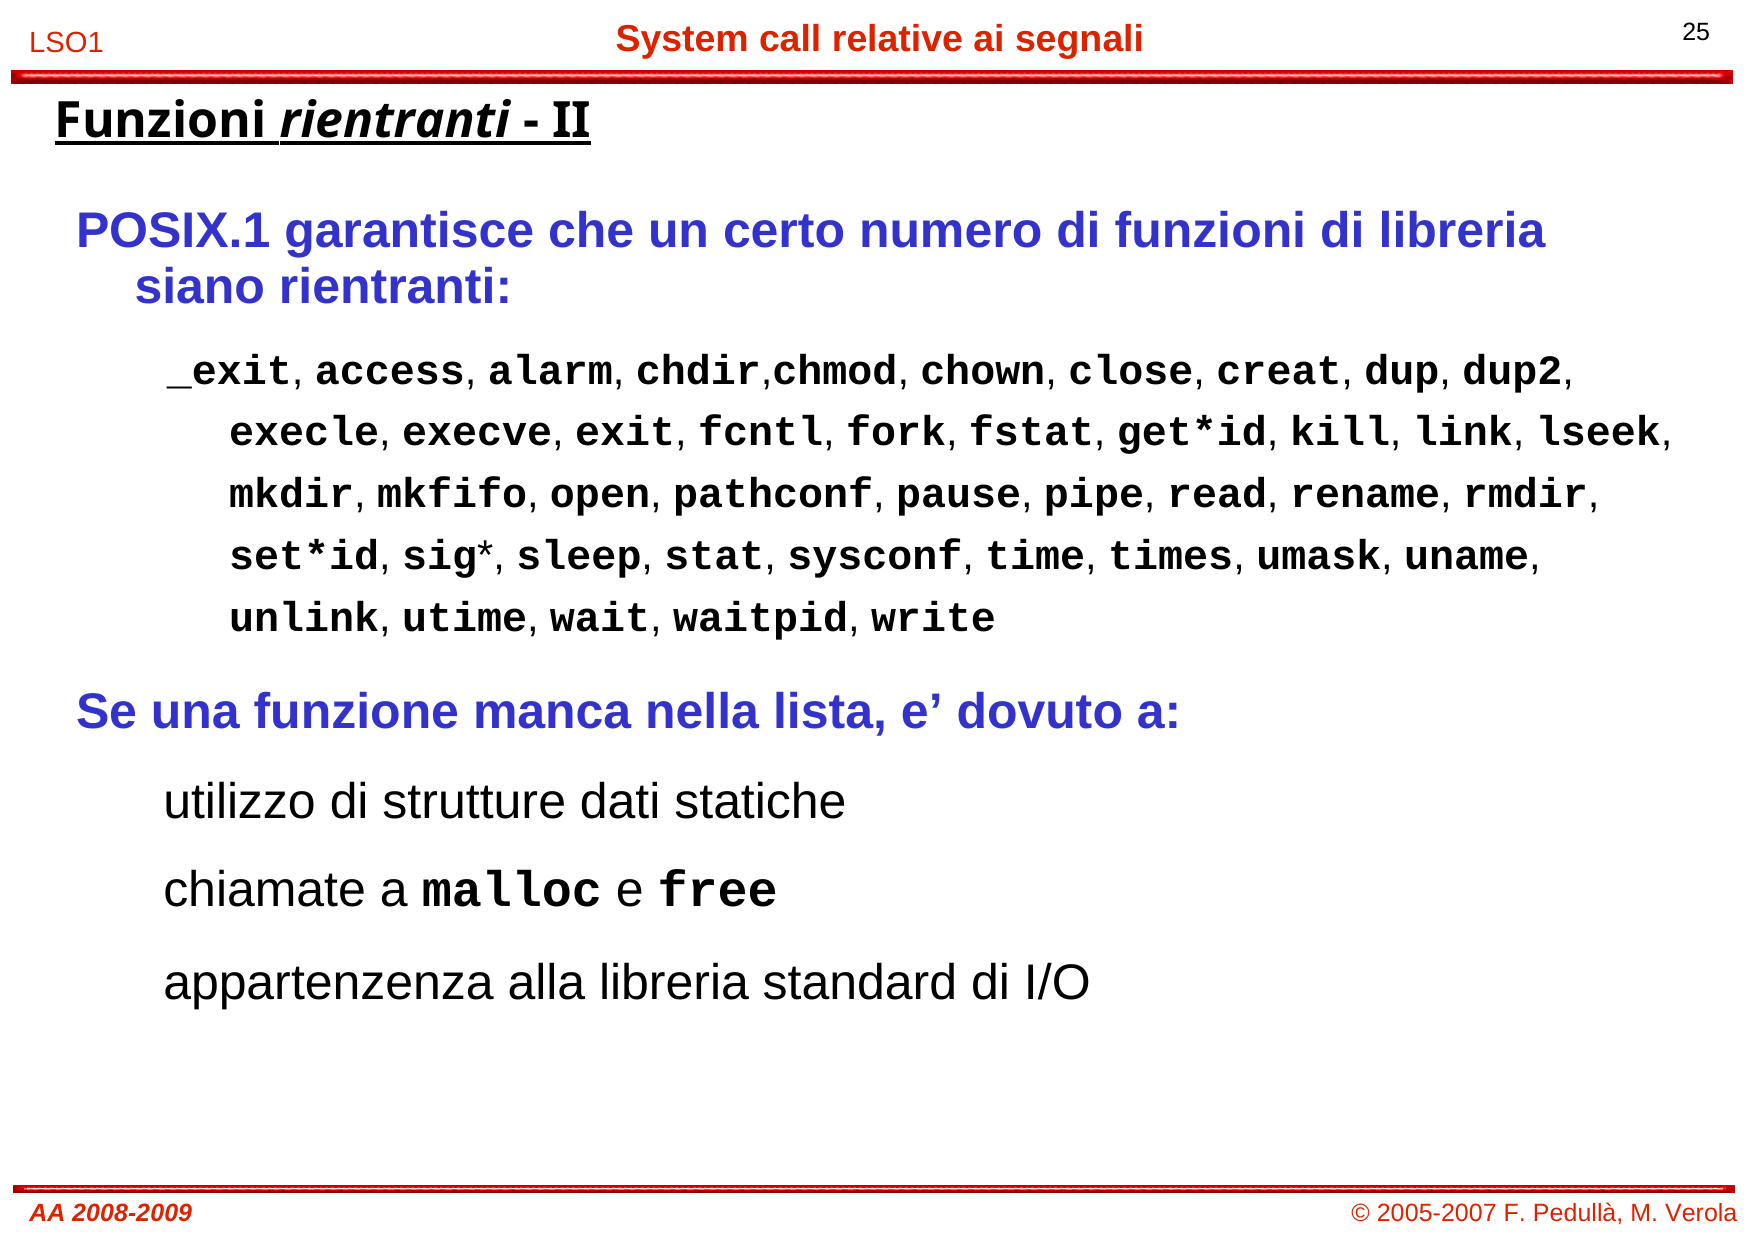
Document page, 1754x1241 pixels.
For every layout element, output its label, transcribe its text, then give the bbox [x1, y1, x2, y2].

picture [13, 1185, 1735, 1193]
title Funzioni rientranti - II [40, 72, 1714, 168]
picture [11, 70, 1733, 84]
list POSIX.1 garantisce che un certo numero di funzioni di libreria siano rientranti: _exit, access, alarm, chdir,chmod, chown, close, creat, dup, dup2, execle, execve, exit, fcntl, fork, fstat, get*id, kill, link, lseek, mkdir, mkfifo, open, pathconf, pause, pipe, read, rename, rmdir, set*id, sig*, sleep, stat, sysconf, time, times, umask, uname, unlink, utime, wait, waitpid, write Se una funzione manca nella lista, e’ dovuto a: utilizzo di strutture dati statiche chiamate a malloc e free appartenzenza alla libreria standard di I/O [58, 194, 1696, 1051]
